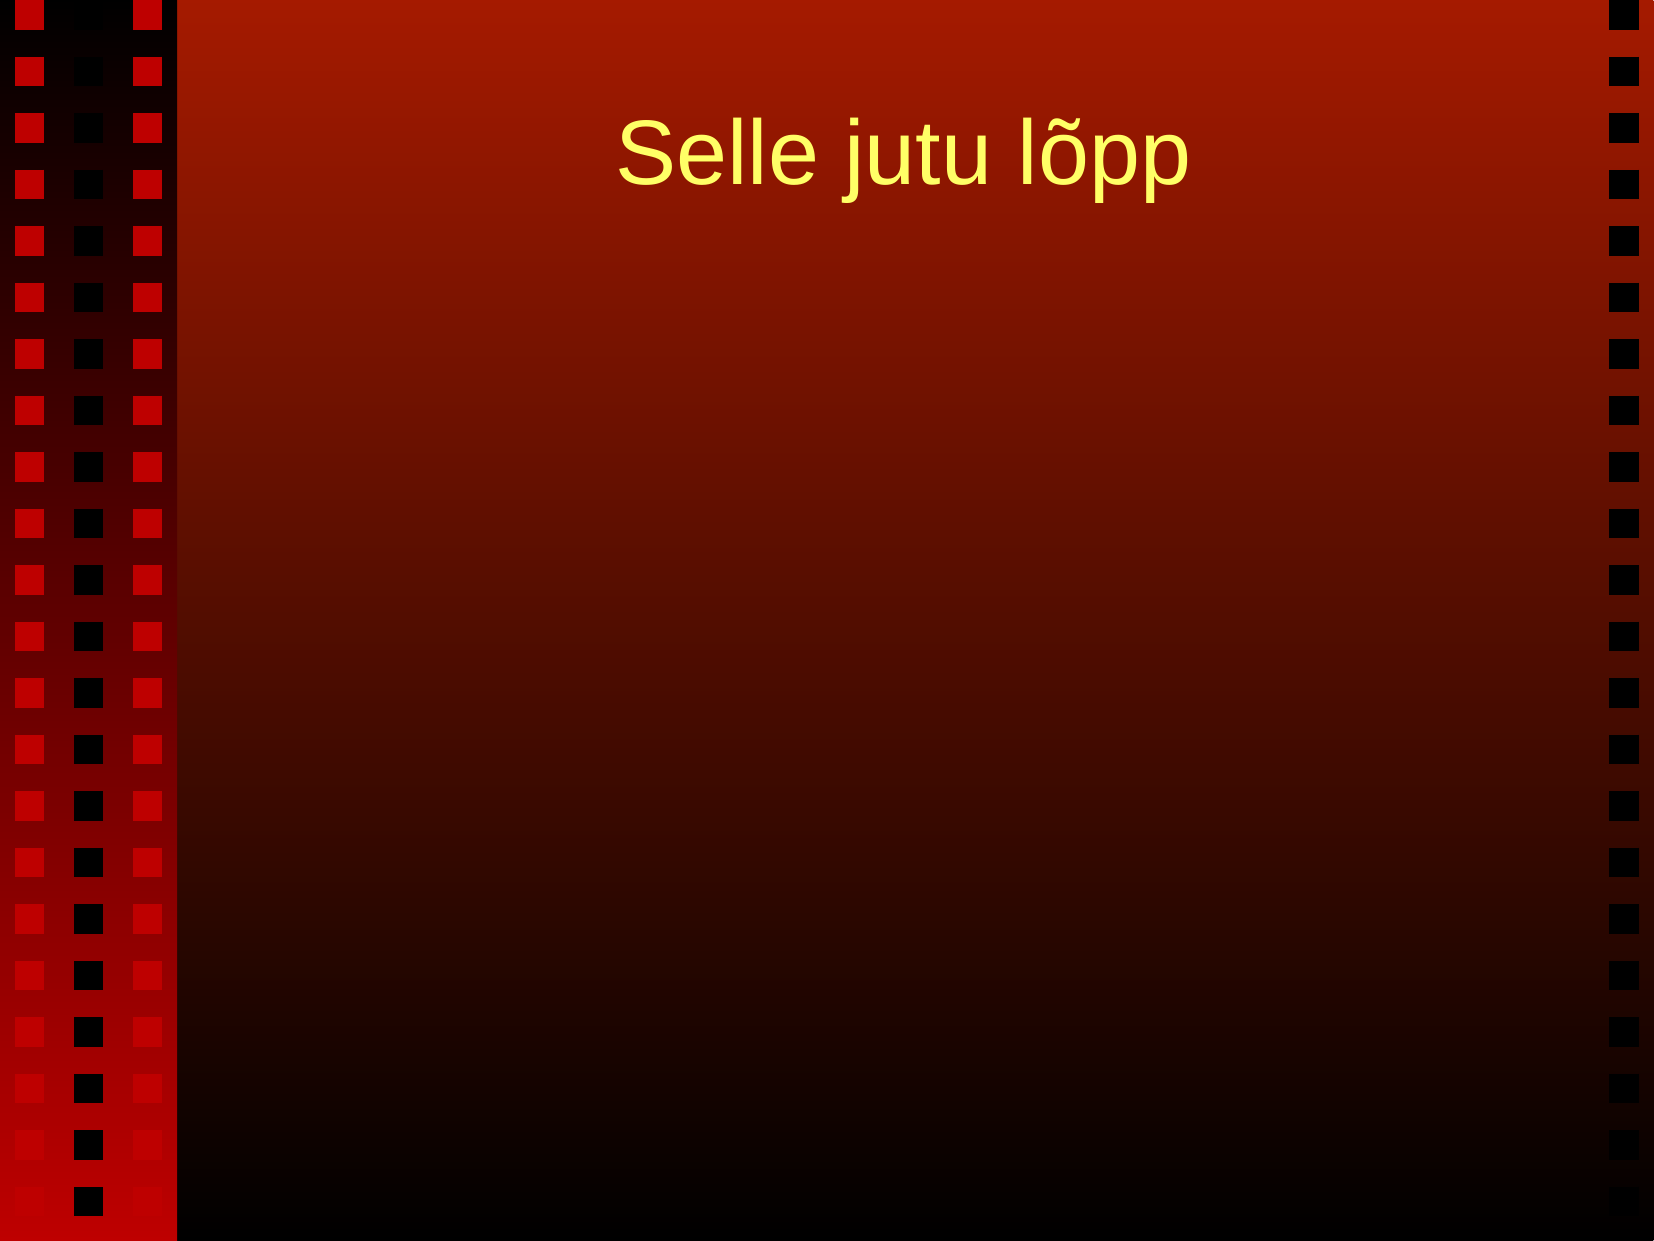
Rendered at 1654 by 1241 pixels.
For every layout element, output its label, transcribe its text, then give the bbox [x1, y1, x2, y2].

title Selle jutu lõpp [236, 49, 1571, 257]
